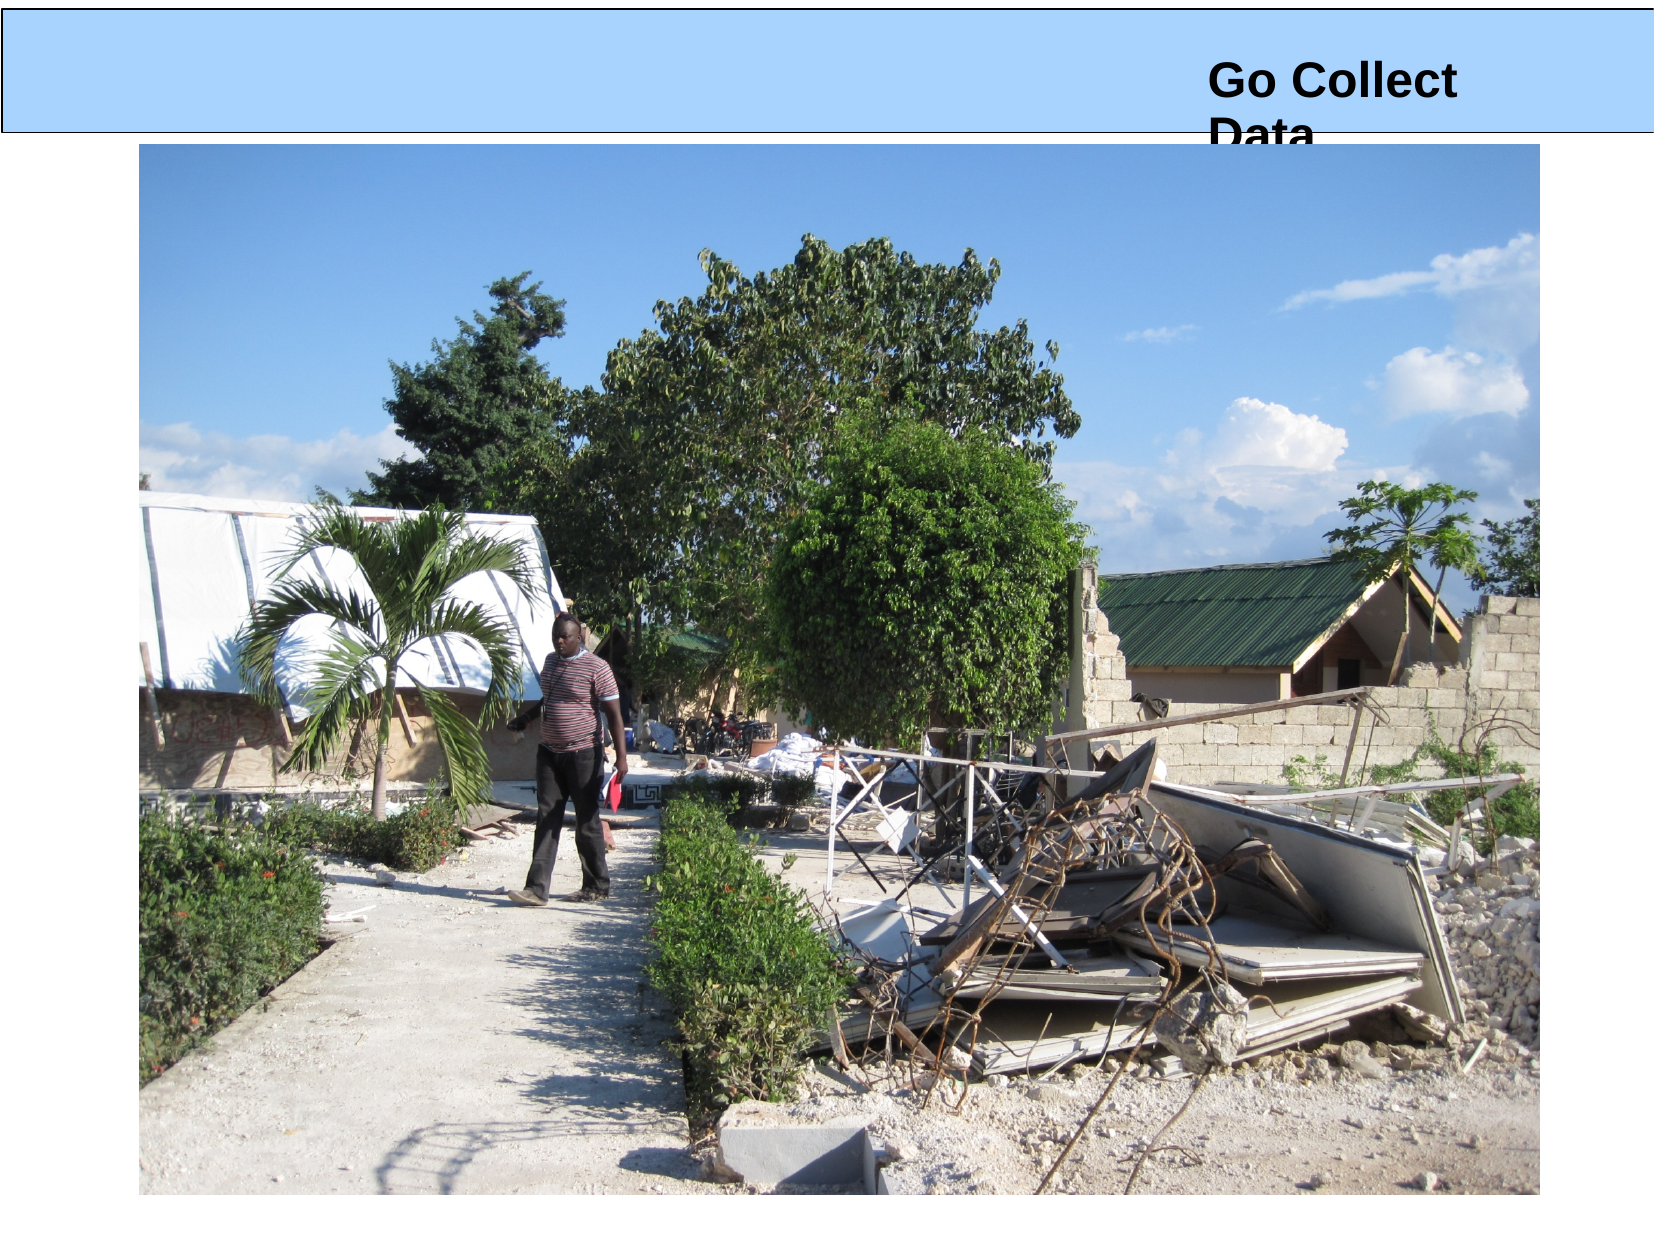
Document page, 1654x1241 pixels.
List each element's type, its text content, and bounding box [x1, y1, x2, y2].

text_box [2, 9, 1654, 133]
picture [139, 145, 1540, 1196]
text_box Go Collect Data [1192, 42, 1502, 101]
text_box [1218, 123, 1234, 133]
